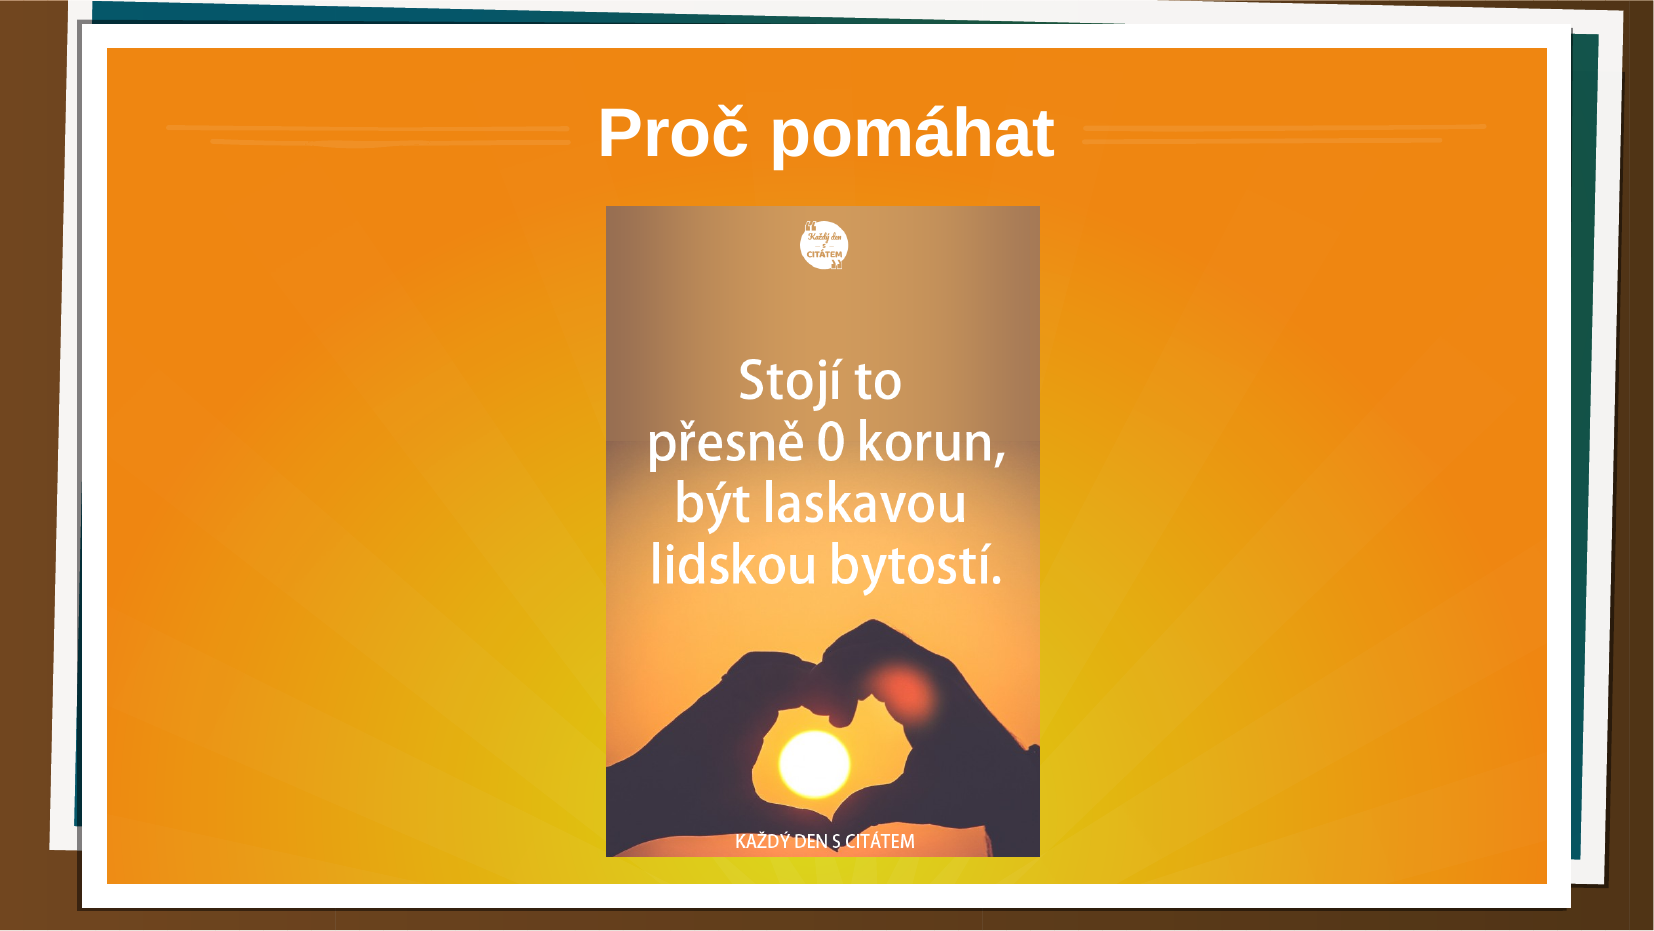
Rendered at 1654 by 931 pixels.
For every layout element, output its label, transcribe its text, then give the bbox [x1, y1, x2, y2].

picture [606, 206, 1040, 857]
title Proč pomáhat [566, 59, 1087, 207]
